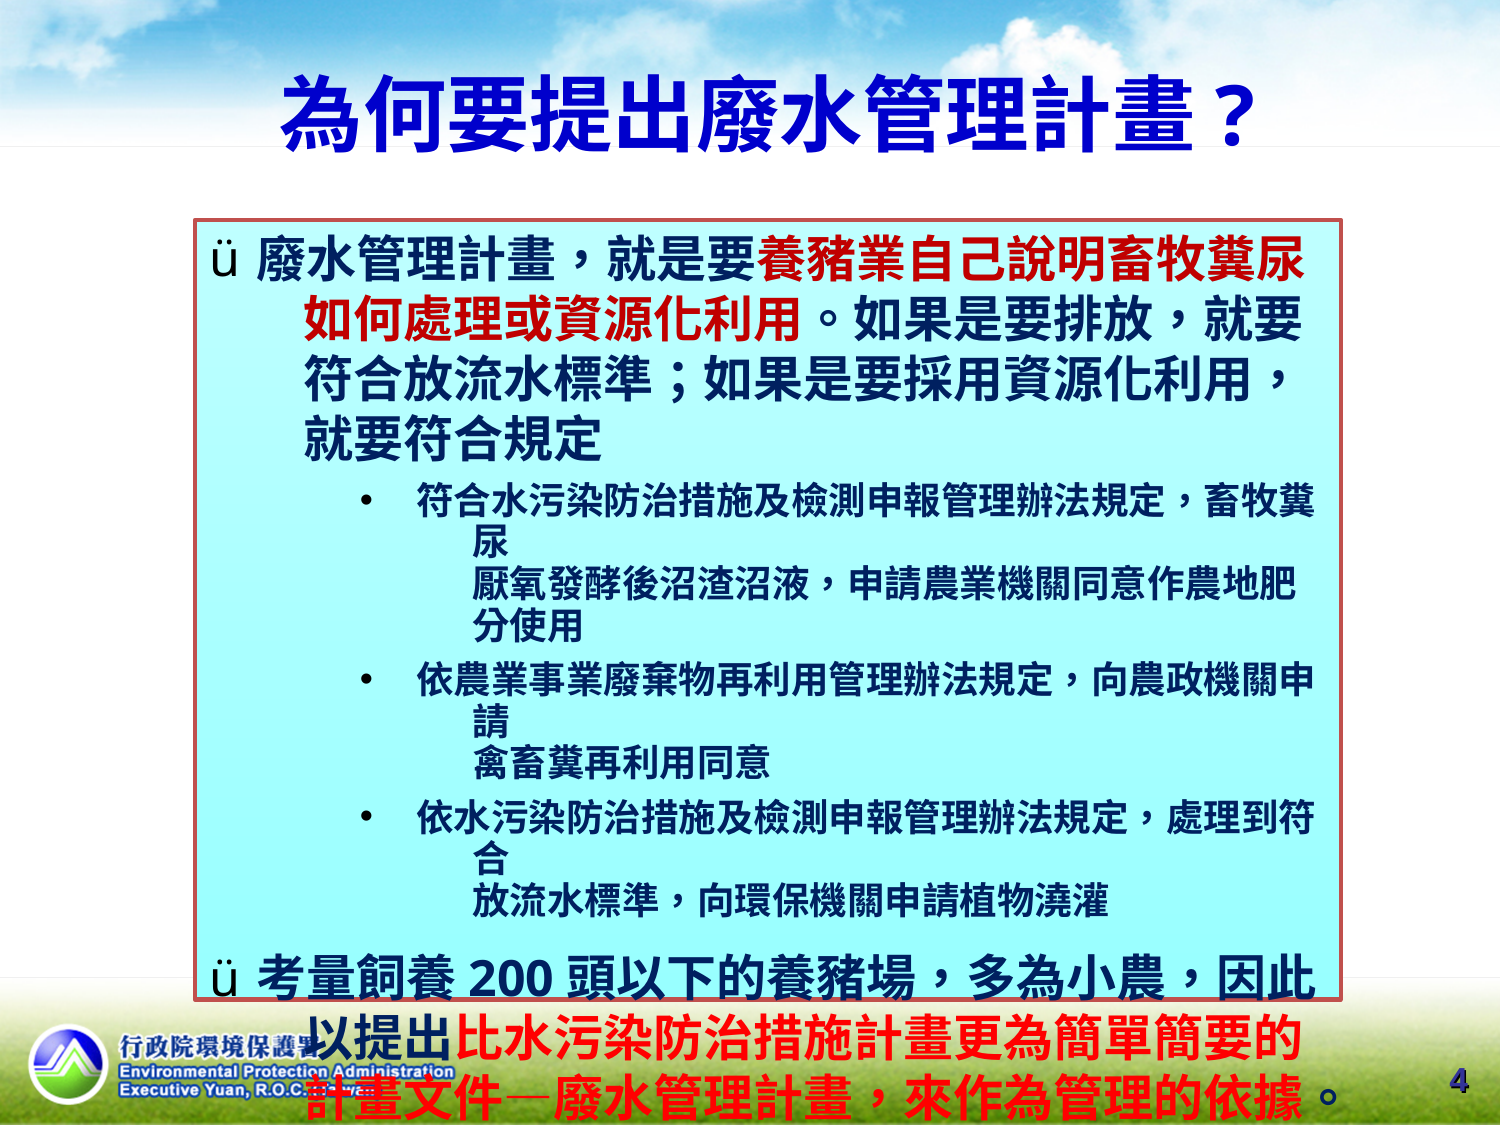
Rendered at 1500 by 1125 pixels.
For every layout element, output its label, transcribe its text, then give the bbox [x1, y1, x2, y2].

text_box 廢水管理計畫，就是要養豬業自己說明畜牧糞尿如何處理或資源化利用。如果是要排放，就要符合放流水標準；如果是要採用資源化利用，就要符合規定 符合水污染防治措施及檢測申報管理辦法規定，畜牧糞尿 厭氧發酵後沼渣沼液，申請農業機關同意作農地肥分使用 依農業事業廢棄物再利用管理辦法規定，向農政機關申請 禽畜糞再利用同意 依水污染防治措施及檢測申報管理辦法規定，處理到符合 放流水標準，向環保機關申請植物澆灌 考量飼養200頭以下的養豬場，多為小農，因此以提出比水污染防治措施計畫更為簡單簡要的 計畫文件—廢水管理計畫，來作為管理的依據。 [194, 219, 1341, 1000]
text_box 為何要提出廢水管理計畫? [253, 54, 1282, 171]
